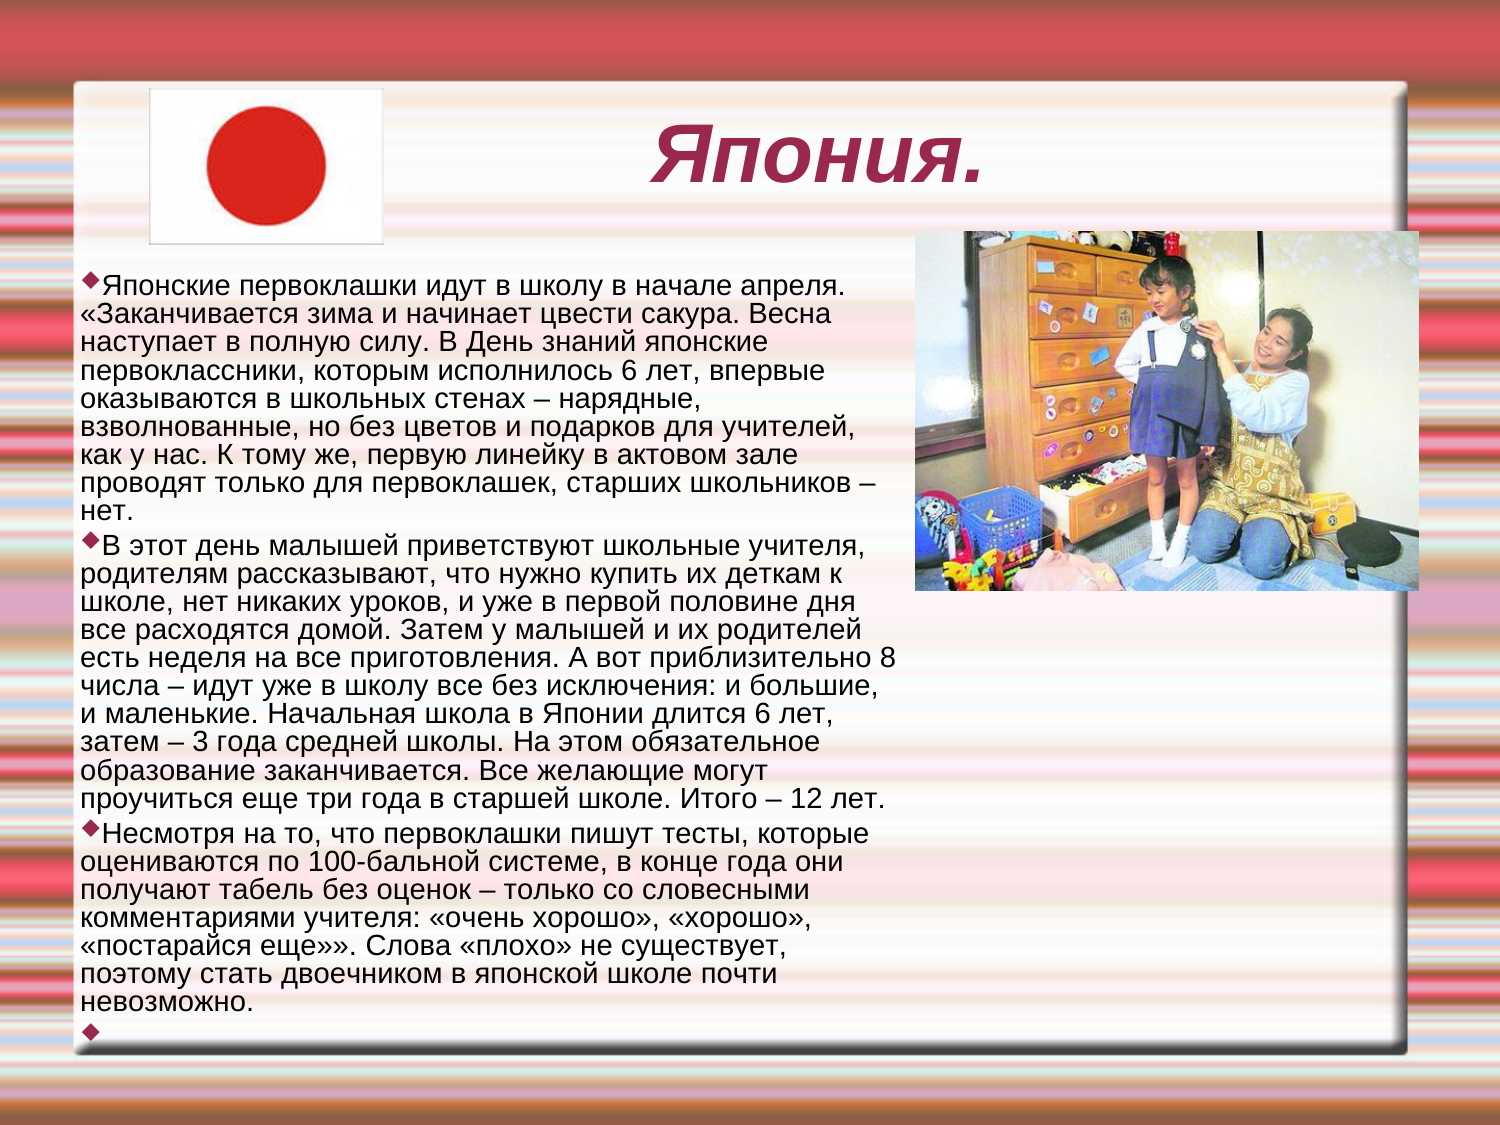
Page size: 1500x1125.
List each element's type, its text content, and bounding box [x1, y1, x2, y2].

title Япония. [531, 91, 1107, 207]
list Японские первоклашки идут в школу в начале апреля. «Заканчивается зима и начинает цвести сакура. Весна наступает в полную силу. В День знаний японские первоклассники, которым исполнилось 6 лет, впервые оказываются в школьных стенах – нарядные, взволнованные, но без цветов и подарков для учителей, как у нас. К тому же, первую линейку в актовом зале проводят только для первоклашек, старших школьников – нет. В этот день малышей приветствуют школьные учителя, родителям рассказывают, что нужно купить их деткам к школе, нет никаких уроков, и уже в первой половине дня все расходятся домой. Затем у малышей и их родителей есть неделя на все приготовления. А вот приблизительно 8 числа – идут уже в школу все без исключения: и большие, и маленькие. Начальная школа в Японии длится 6 лет, затем – 3 года средней школы. На этом обязательное образование заканчивается. Все желающие могут проучиться еще три года в старшей школе. Итого – 12 лет. Несмотря на то, что первоклашки пишут тесты, которые оцениваются по 100-бальной системе, в конце года они получают табель без оценок – только со словесными комментариями учителя: «очень хорошо», «хорошо», «постарайся еще»». Слова «плохо» не существует, поэтому стать двоечником в японской школе почти невозможно. [65, 265, 916, 1125]
picture [149, 88, 384, 245]
picture [915, 231, 1419, 591]
